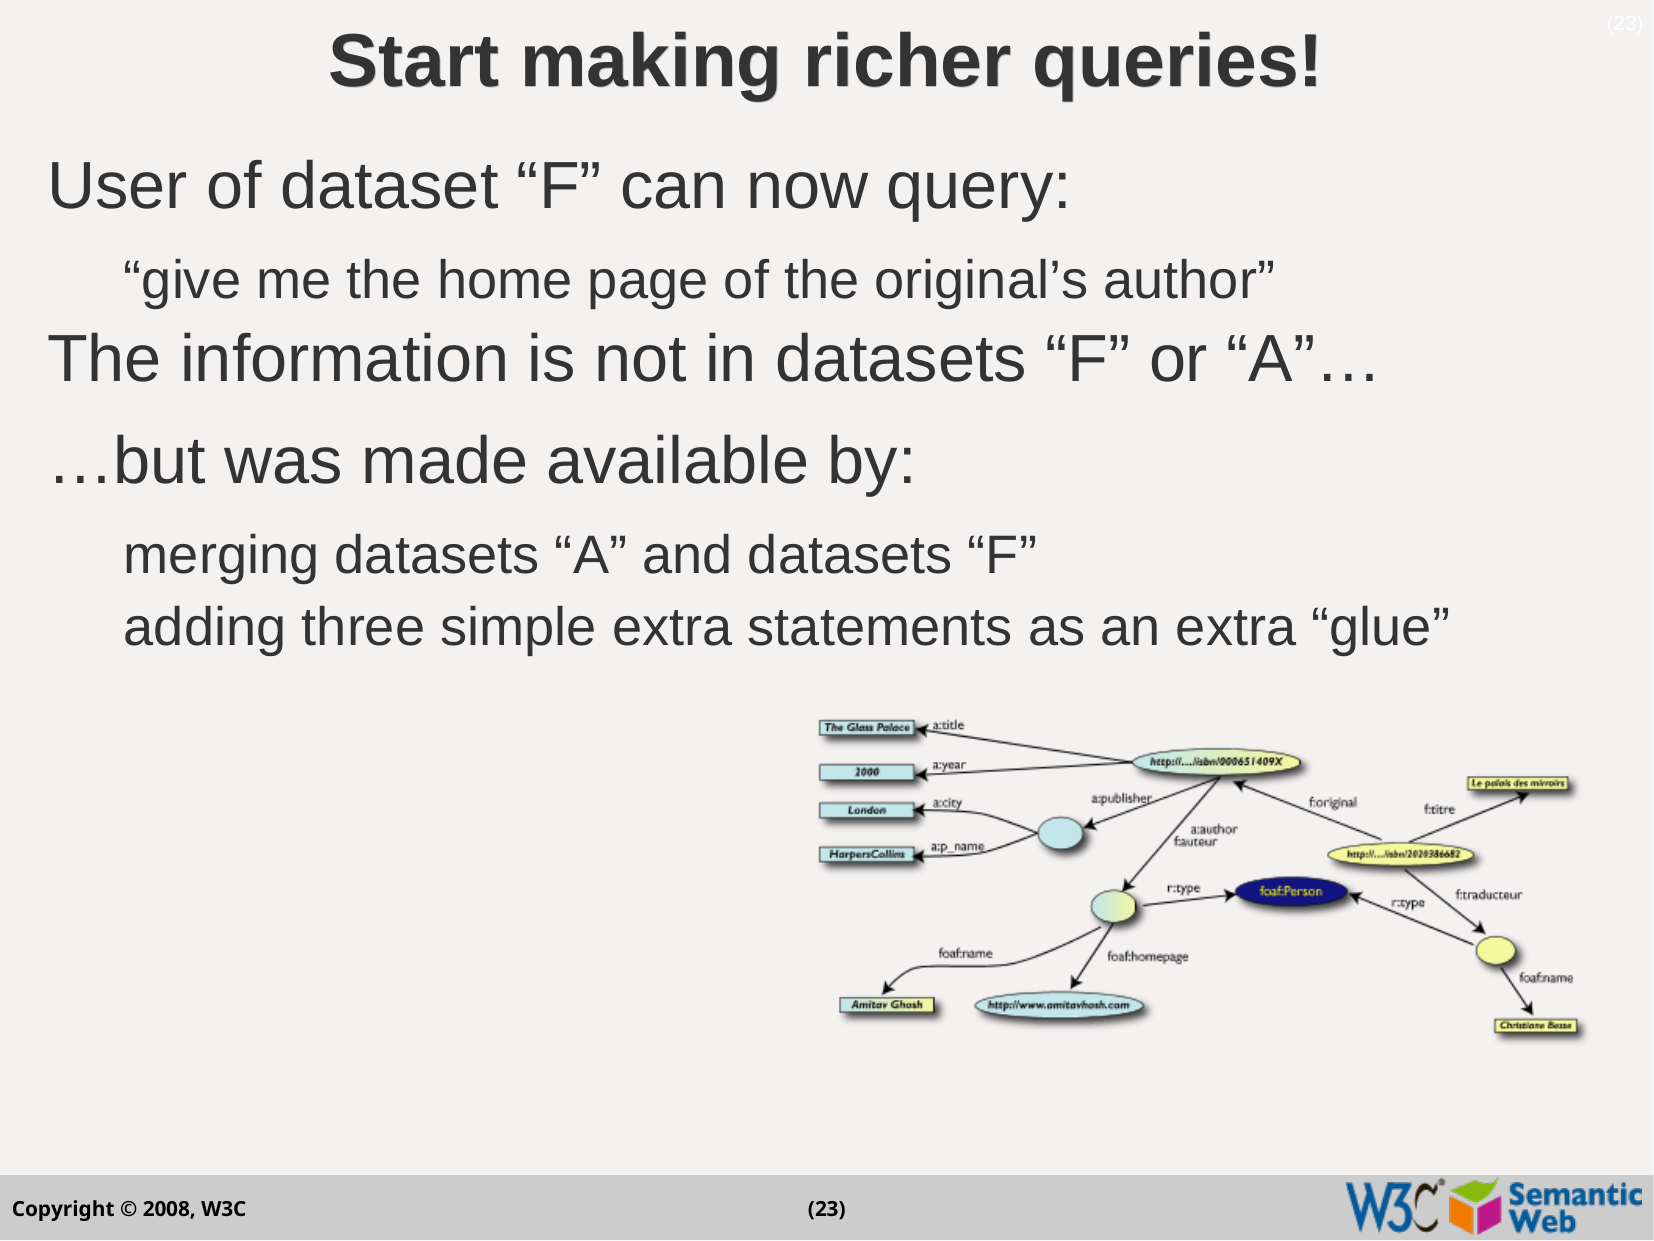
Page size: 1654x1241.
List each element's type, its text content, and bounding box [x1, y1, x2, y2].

title Start making richer queries! [0, 0, 1654, 119]
list User of dataset “F” can now query: “give me the home page of the original’s author” The information is not in datasets “F” or “A”… …but was made available by: merging datasets “A” and datasets “F” adding three simple extra statements as an extra “glue” [29, 147, 1624, 1119]
picture [813, 714, 1642, 1237]
